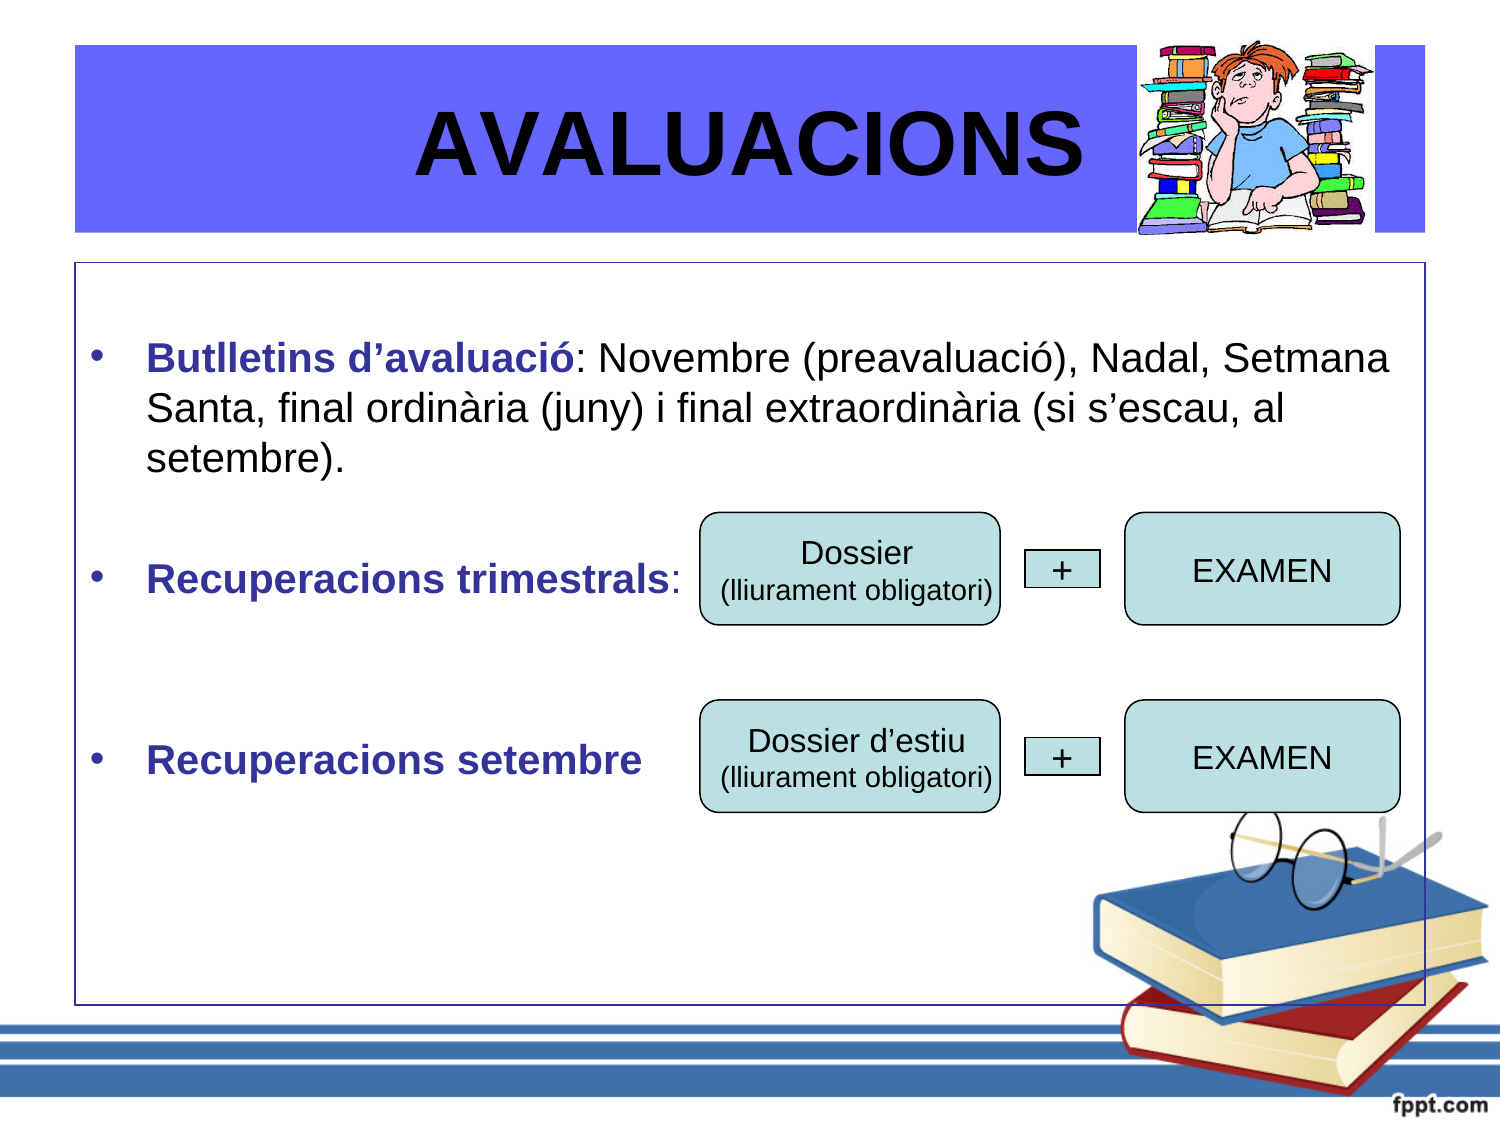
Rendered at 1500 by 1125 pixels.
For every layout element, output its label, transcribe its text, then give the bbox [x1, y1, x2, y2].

title AVALUACIONS [1375, 45, 1426, 233]
text_box + [1025, 549, 1101, 588]
text_box Dossier d’estiu (lliurament obligatori) [699, 699, 1001, 813]
text_box + [1025, 737, 1101, 775]
title AVALUACIONS [75, 45, 1137, 233]
text_box Dossier (lliurament obligatori) [699, 512, 1001, 625]
text_box EXAMEN [1124, 512, 1401, 625]
picture [0, 0, 1500, 1125]
list Butlletins d’avaluació: Novembre (preavaluació), Nadal, Setmana Santa, final ordinària (juny) i final extraordinària (si s’escau, al setembre). Recuperacions trimestrals: Recuperacions setembre [75, 262, 1426, 1006]
text_box EXAMEN [1124, 699, 1401, 813]
